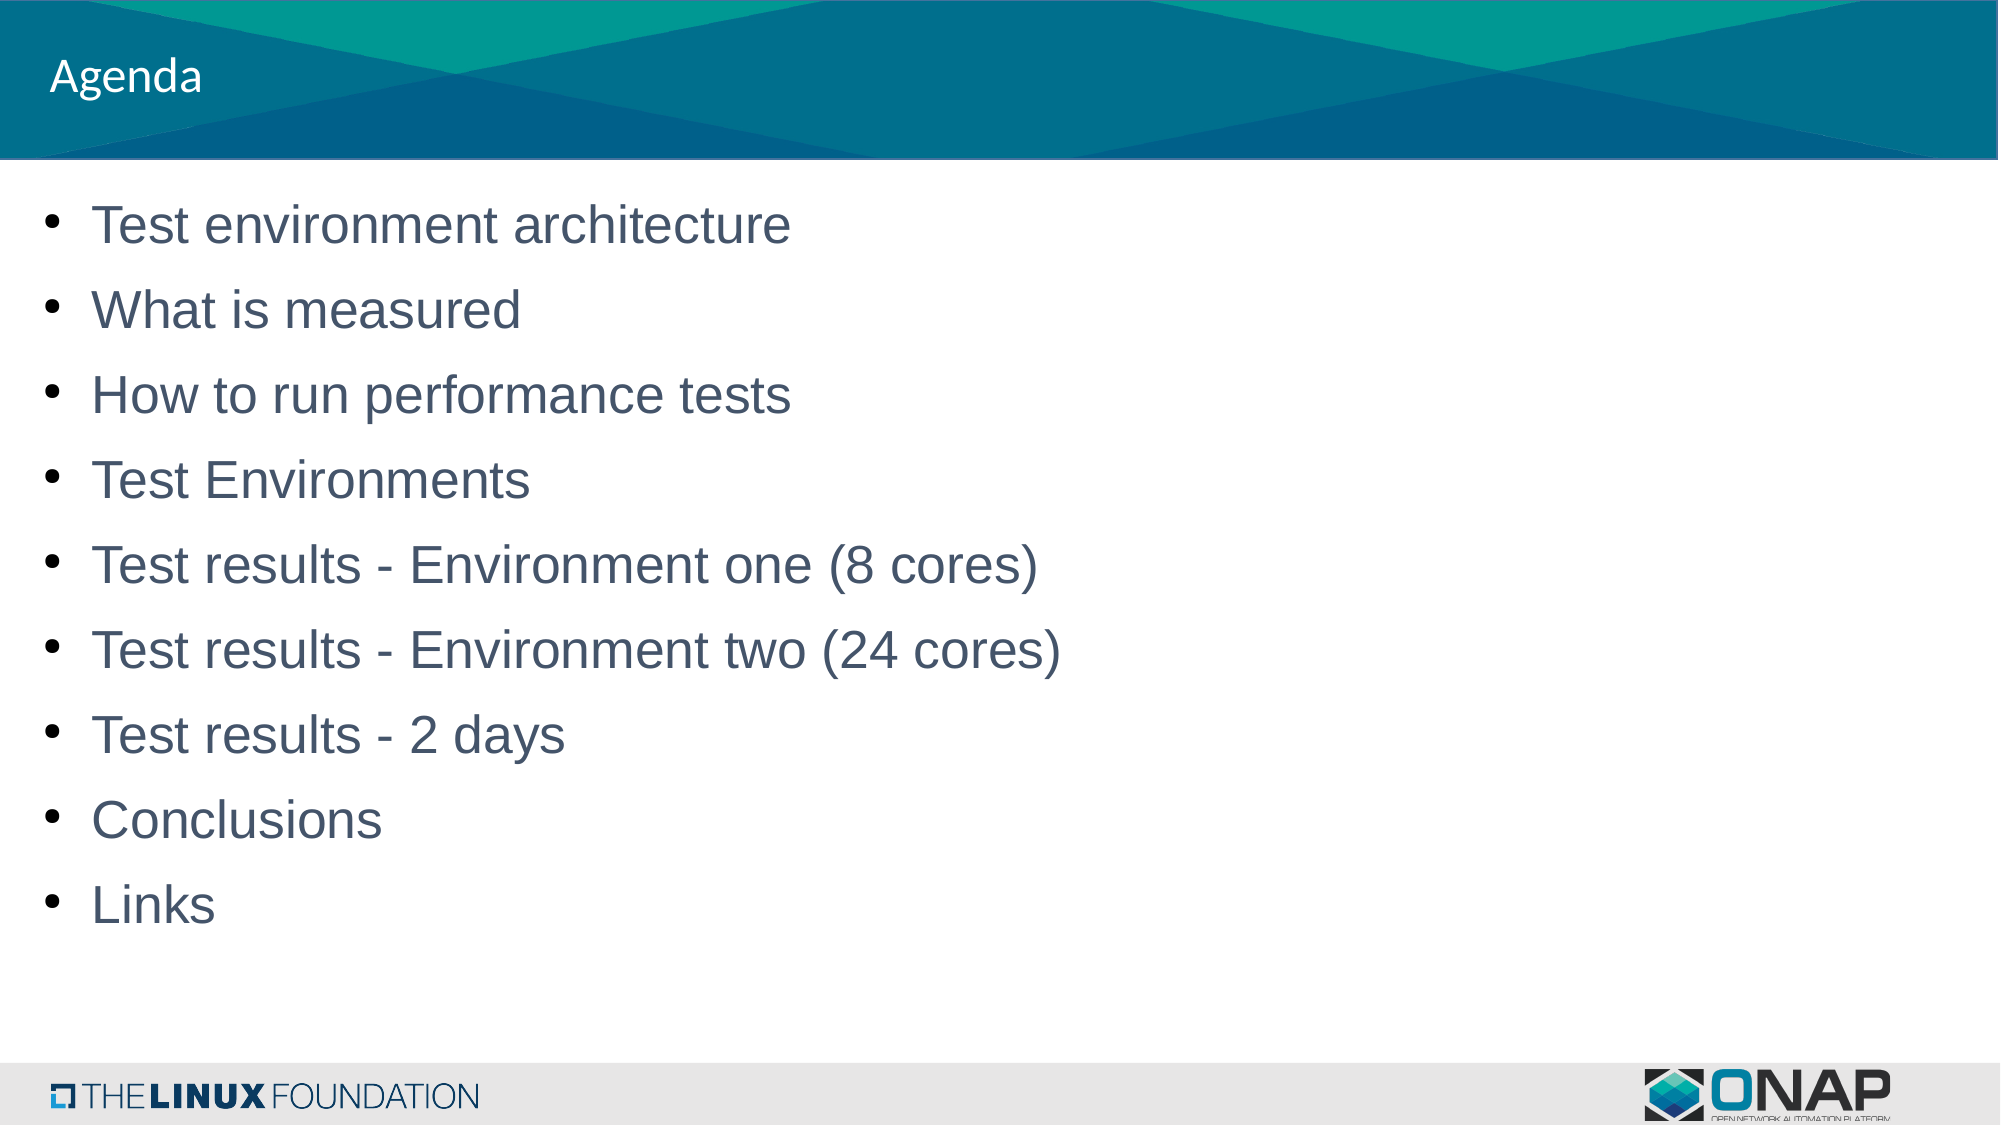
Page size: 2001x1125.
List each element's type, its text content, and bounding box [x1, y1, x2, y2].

picture [51, 1083, 478, 1109]
list Test environment architecture What is measured How to run performance tests Test Environments Test results - Environment one (8 cores) Test results - Environment two (24 cores) Test results - 2 days Conclusions Links [11, 189, 2000, 946]
title Agenda [34, 0, 1923, 158]
